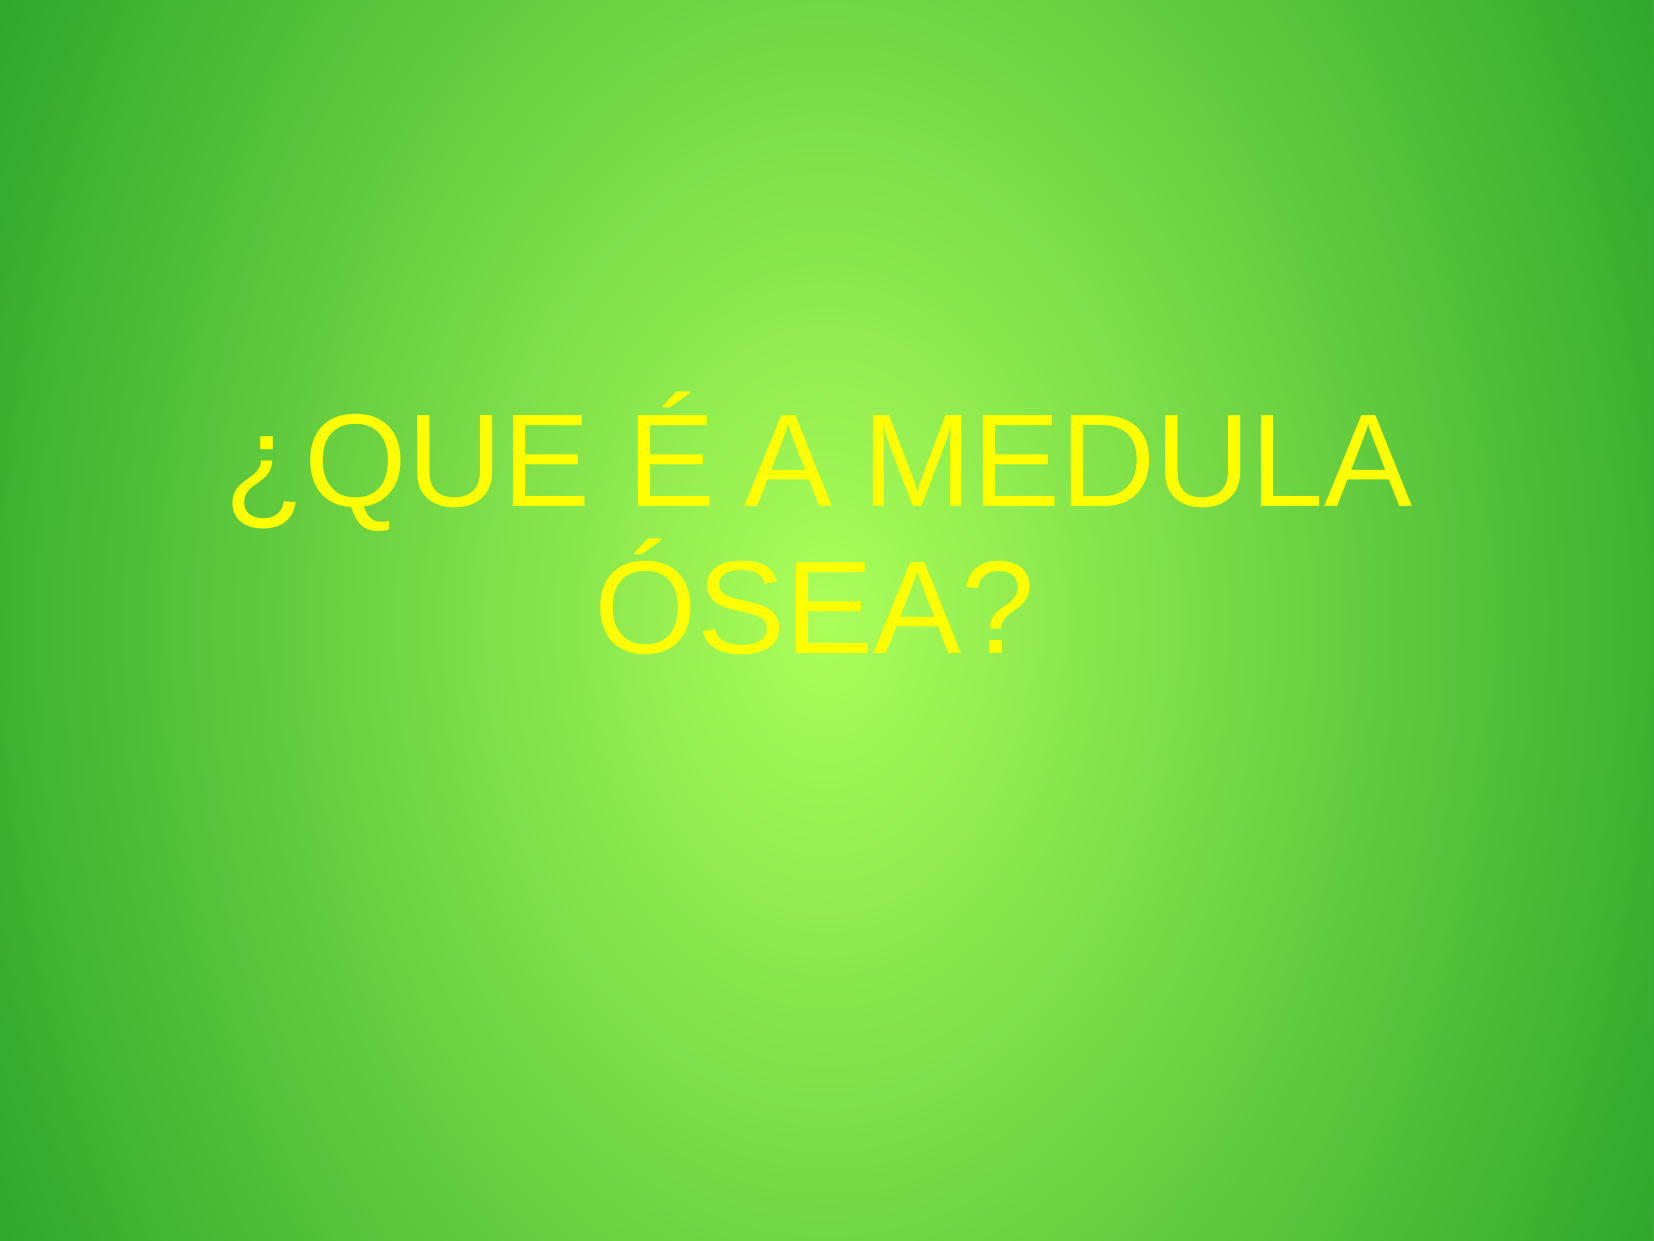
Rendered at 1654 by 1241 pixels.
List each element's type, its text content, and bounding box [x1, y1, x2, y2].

title ¿QUE É A MEDULA ÓSEA? [70, 23, 1560, 1193]
